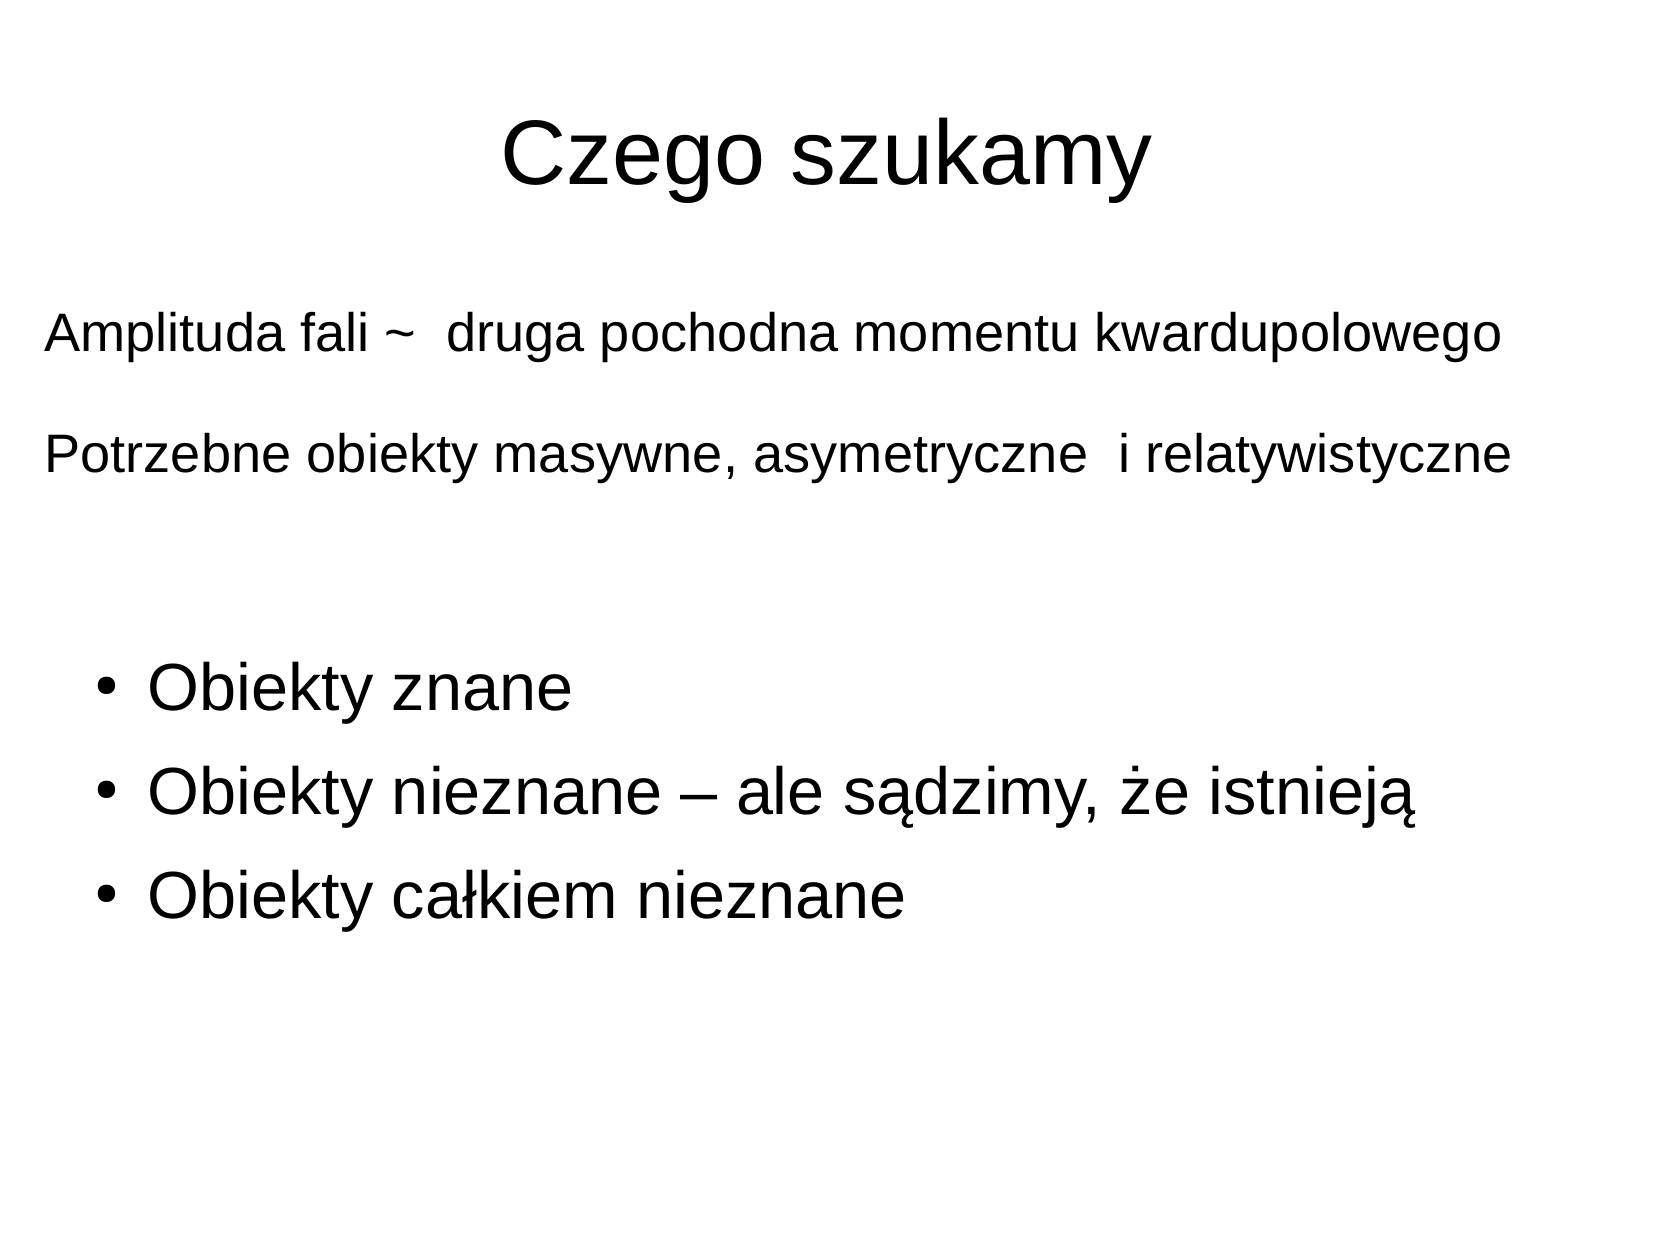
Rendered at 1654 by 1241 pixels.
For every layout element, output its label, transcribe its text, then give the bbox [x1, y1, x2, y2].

text_box Amplituda fali ~ druga pochodna momentu kwardupolowego Potrzebne obiekty masywne, asymetryczne i relatywistyczne [29, 295, 1530, 492]
list Obiekty znane Obiekty nieznane – ale sądzimy, że istnieją Obiekty całkiem nieznane [76, 649, 1565, 1211]
title Czego szukamy [82, 49, 1571, 257]
